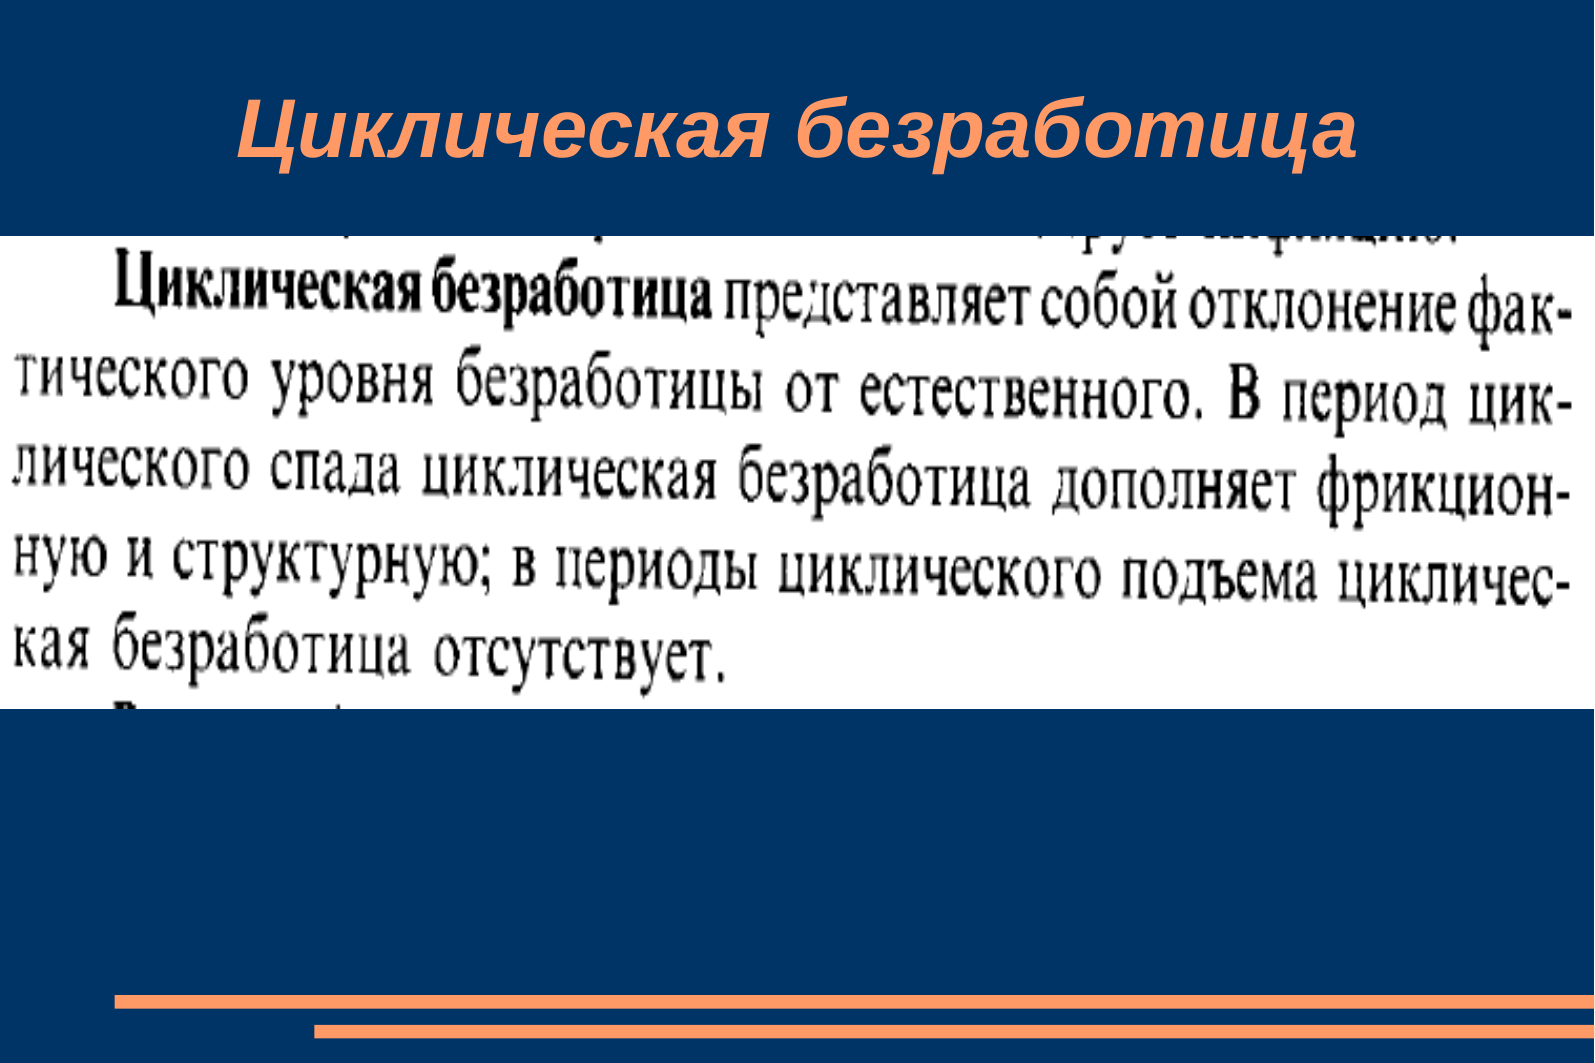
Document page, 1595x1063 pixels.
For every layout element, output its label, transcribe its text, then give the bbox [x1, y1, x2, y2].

title Циклическая безработица [117, 39, 1479, 218]
picture [0, 236, 1595, 709]
